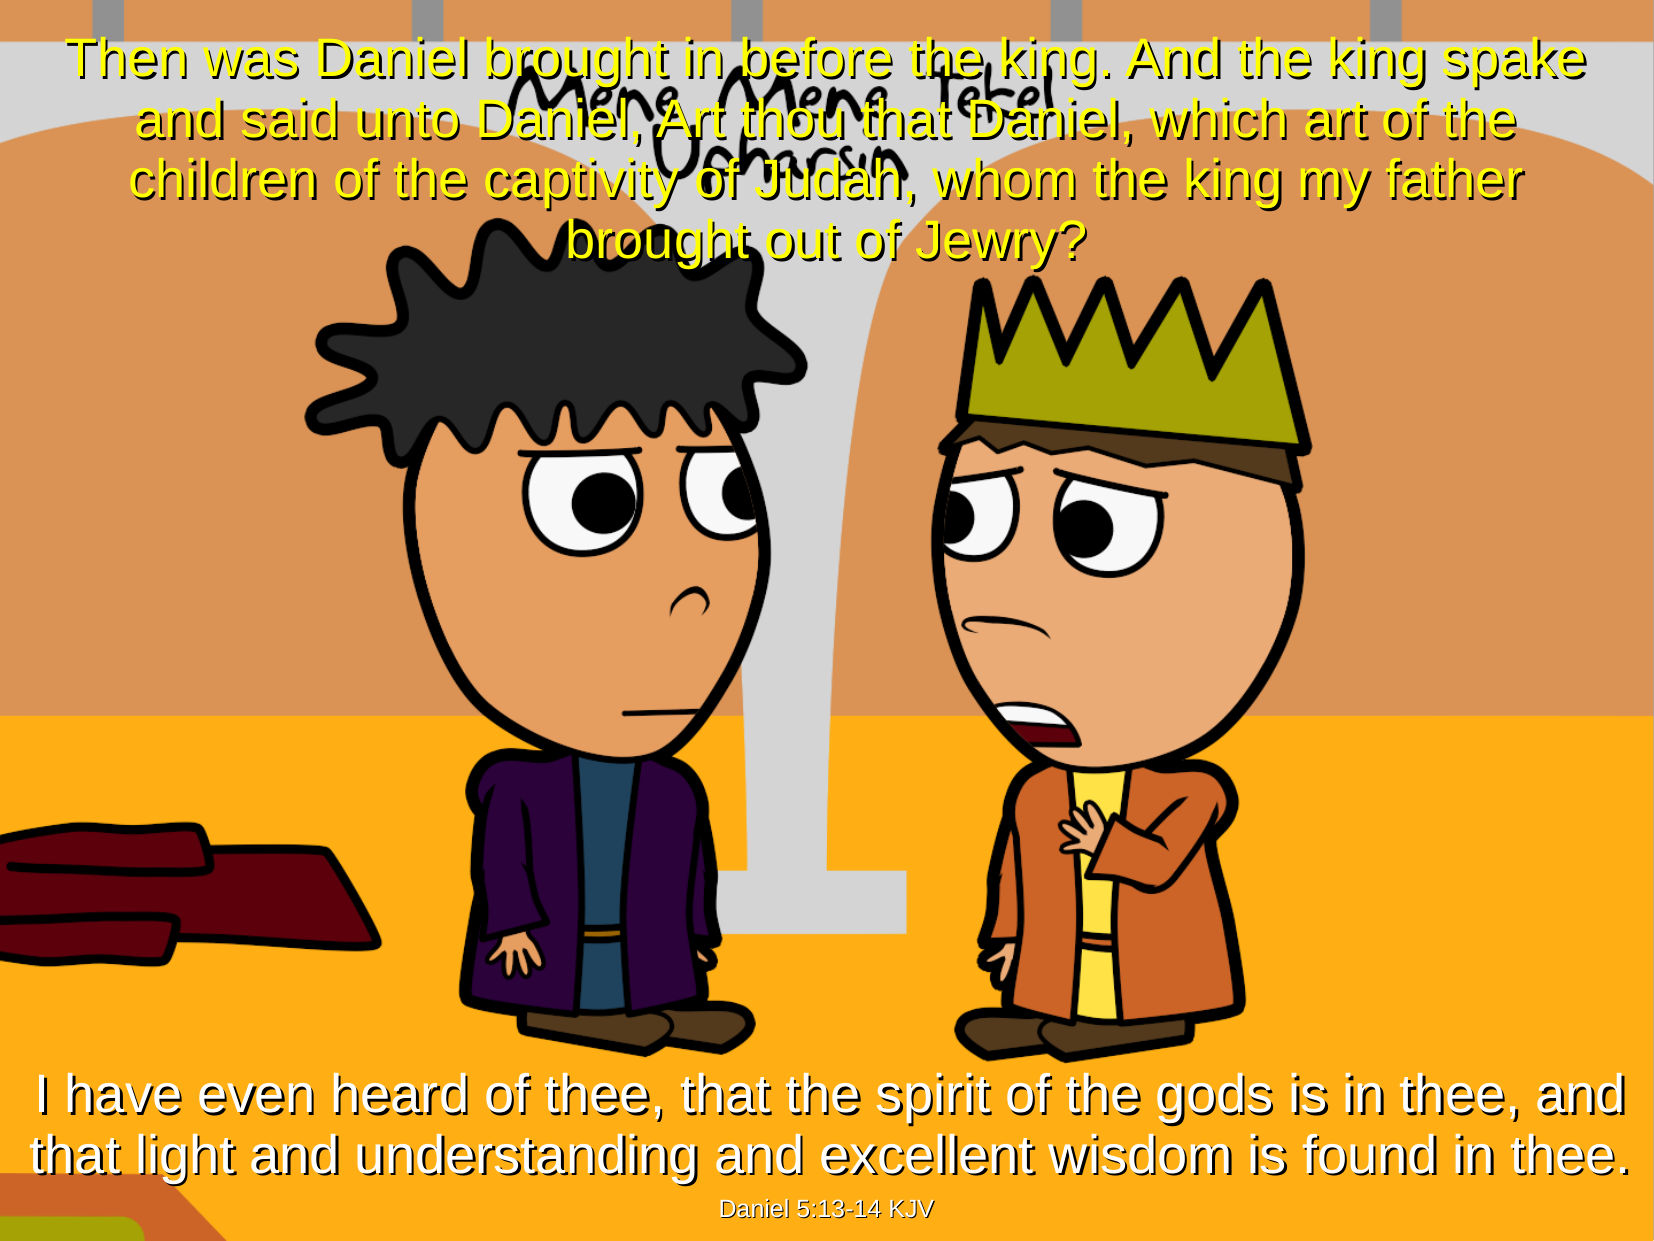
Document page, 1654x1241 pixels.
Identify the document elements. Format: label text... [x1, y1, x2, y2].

picture [0, 0, 1654, 1241]
title Then was Daniel brought in before the king. And the king spake and said unto Daniel, Art thou that Daniel, which art of the children of the captivity of Judah, whom the king my father brought out of Jewry? [39, 27, 1615, 271]
text_box Daniel 5:13-14 KJV [703, 1187, 950, 1231]
text_box I have even heard of thee, that the spirit of the gods is in thee, and that light and understanding and excellent wisdom is found in thee. [15, 1063, 1648, 1186]
